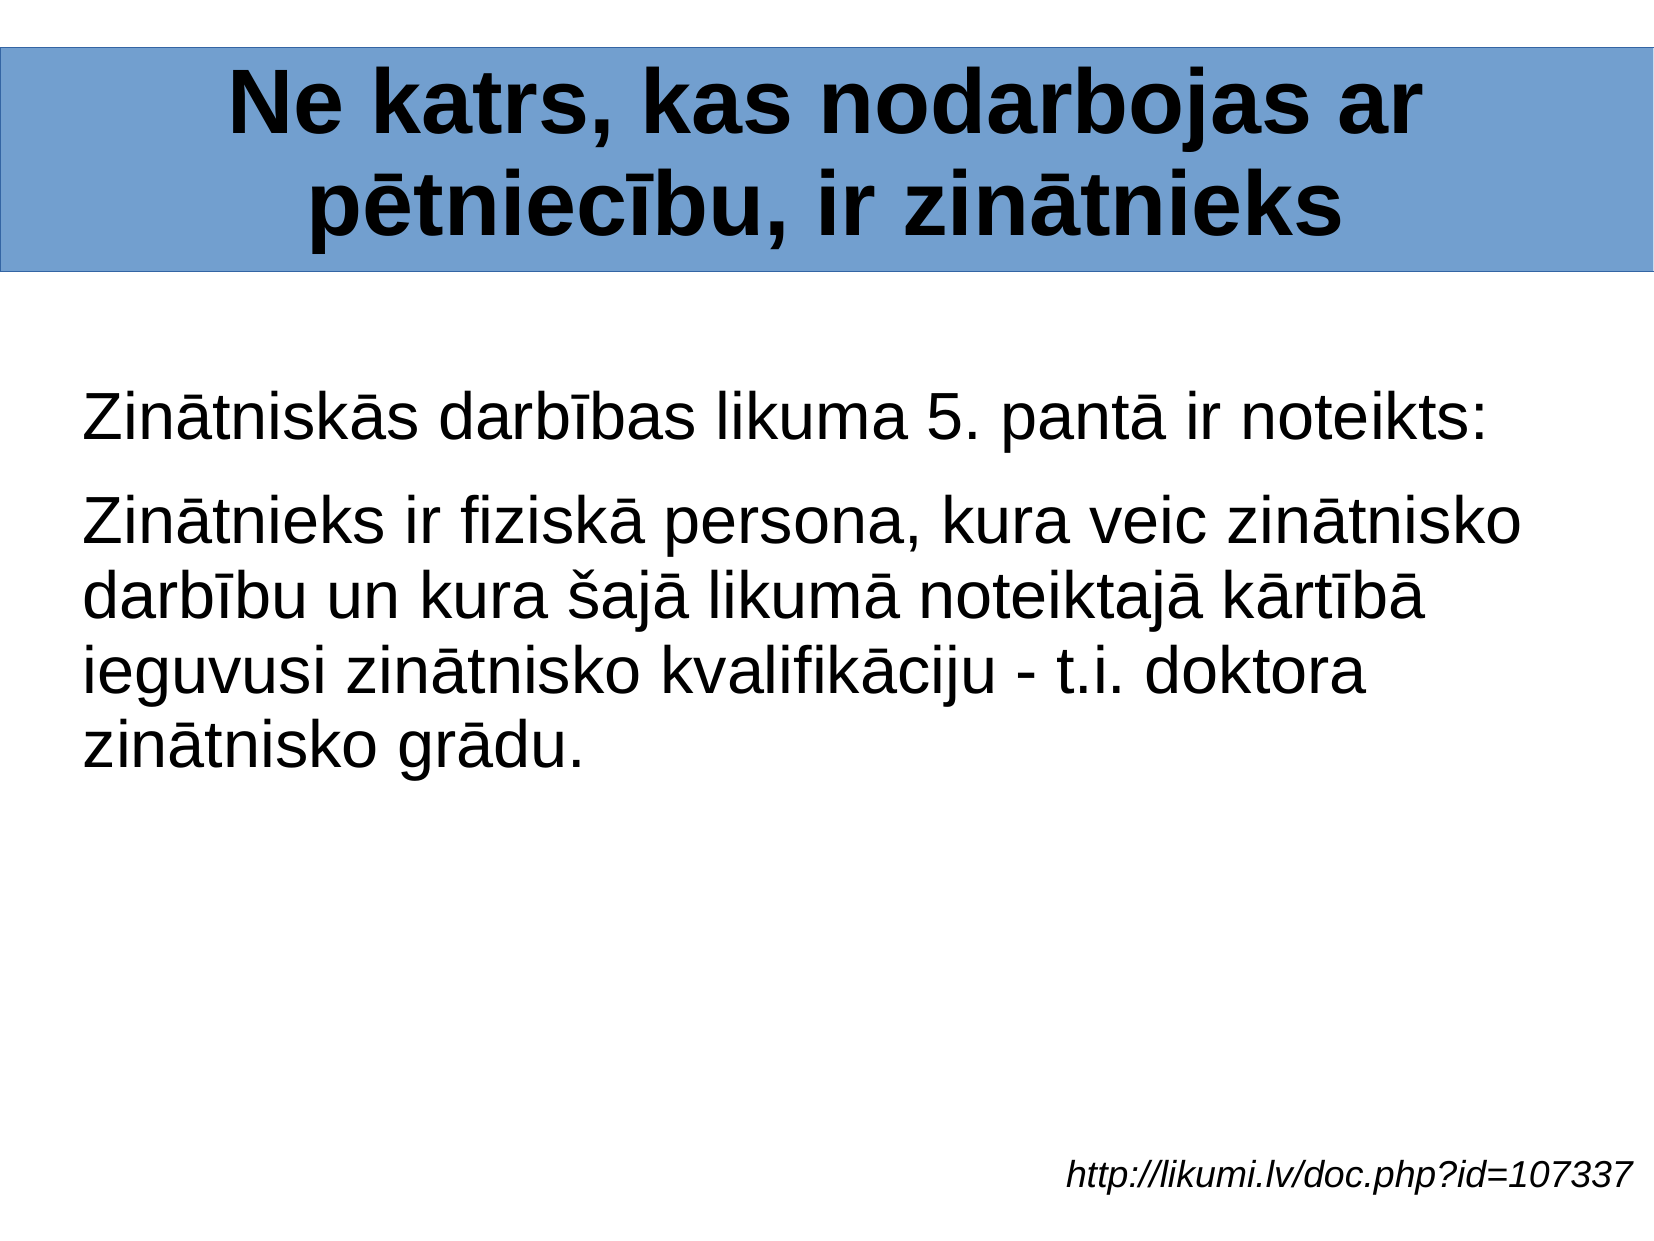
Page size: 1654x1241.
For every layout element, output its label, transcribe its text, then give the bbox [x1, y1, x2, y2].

text_box [0, 47, 1654, 272]
text_box http://likumi.lv/doc.php?id=107337 [1051, 1145, 1648, 1203]
list Zinātniskās darbības likuma 5. pantā ir noteikts: Zinātnieks ir fiziskā persona, kura veic zinātnisko darbību un kura šajā likumā noteiktajā kārtībā ieguvusi zinātnisko kvalifikāciju - t.i. doktora zinātnisko grādu. [82, 378, 1619, 1099]
title Ne katrs, kas nodarbojas ar pētniecību, ir zinātnieks [82, 49, 1571, 257]
